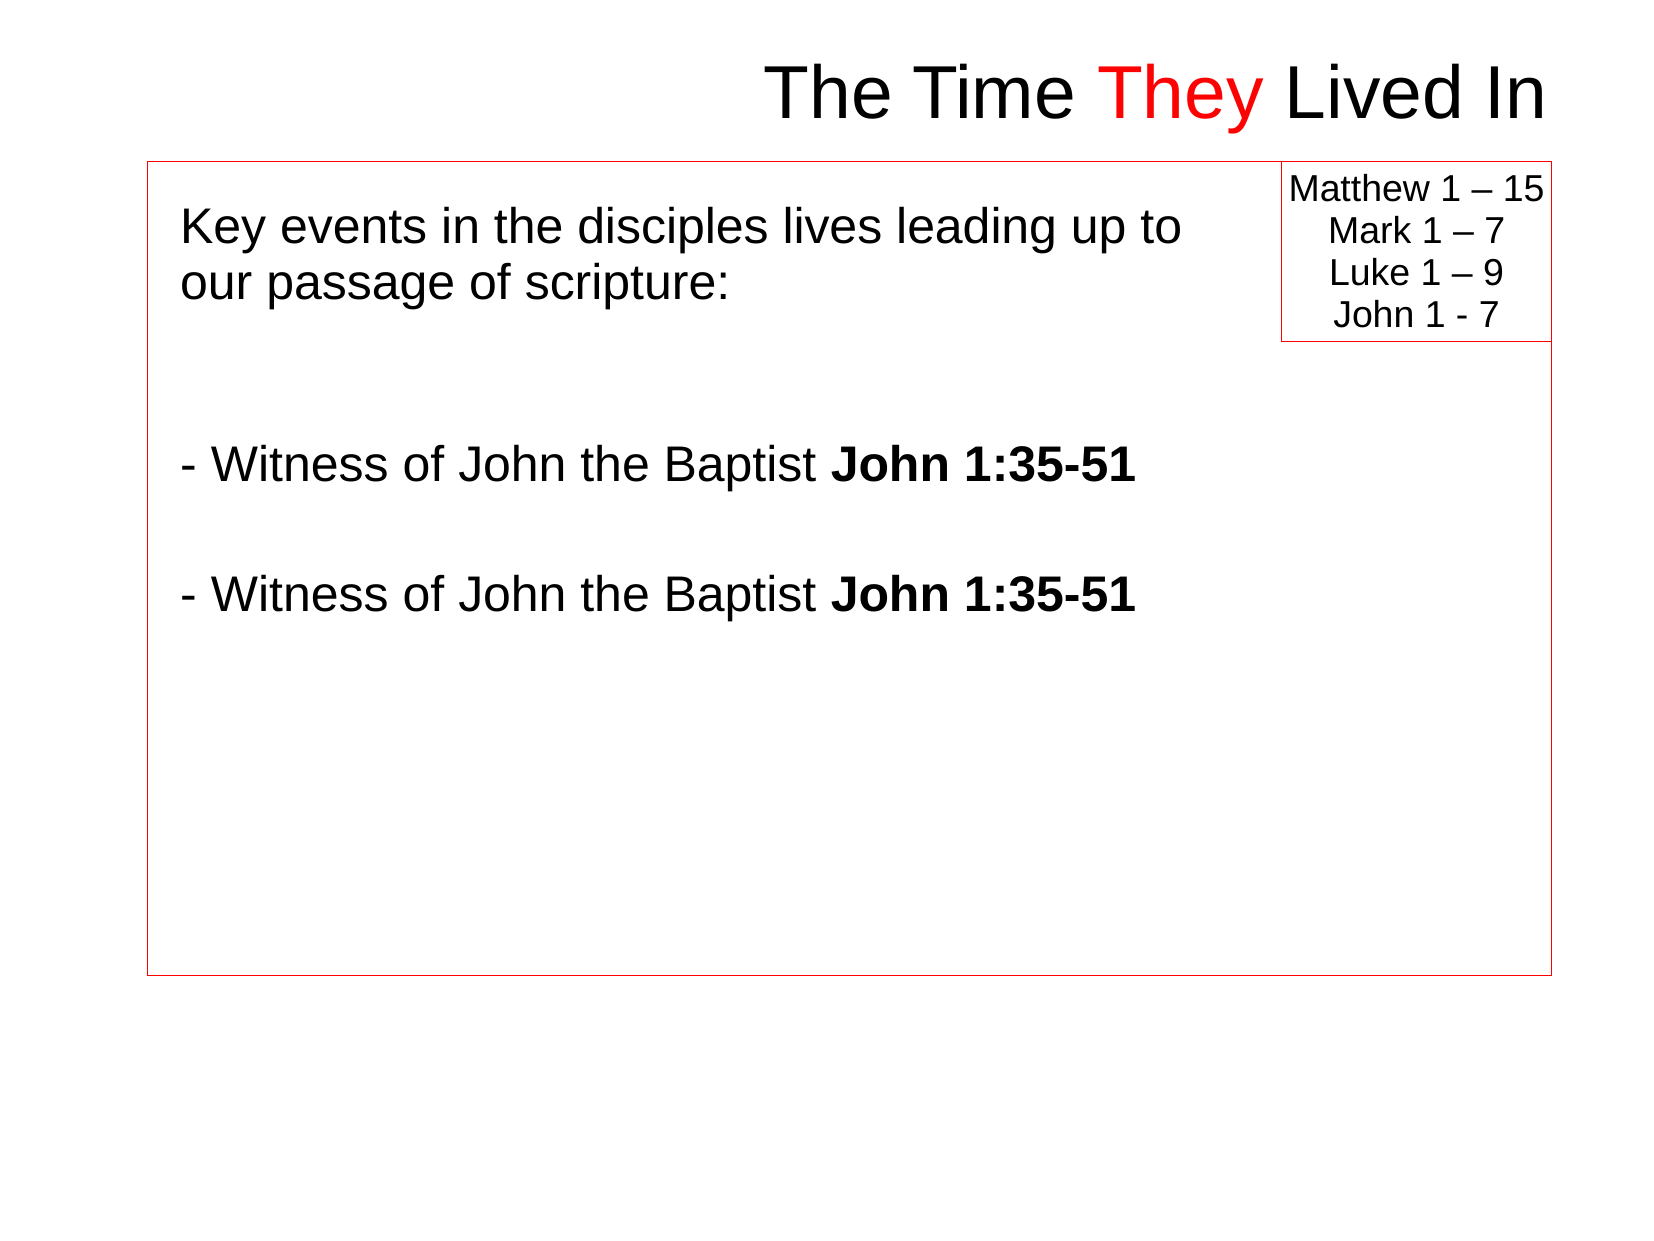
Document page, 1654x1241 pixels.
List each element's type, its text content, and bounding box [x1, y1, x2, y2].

text_box - Witness of John the Baptist John 1:35-51 [165, 375, 1531, 504]
text_box Matthew 1 – 15 Mark 1 – 7 Luke 1 – 9 John 1 - 7 [1281, 161, 1552, 342]
text_box - Witness of John the Baptist John 1:35-51 [165, 504, 1531, 655]
text_box [147, 161, 1552, 976]
text_box The Time They Lived In [681, 42, 1630, 142]
text_box Key events in the disciples lives leading up to our passage of scripture: [165, 173, 1246, 375]
